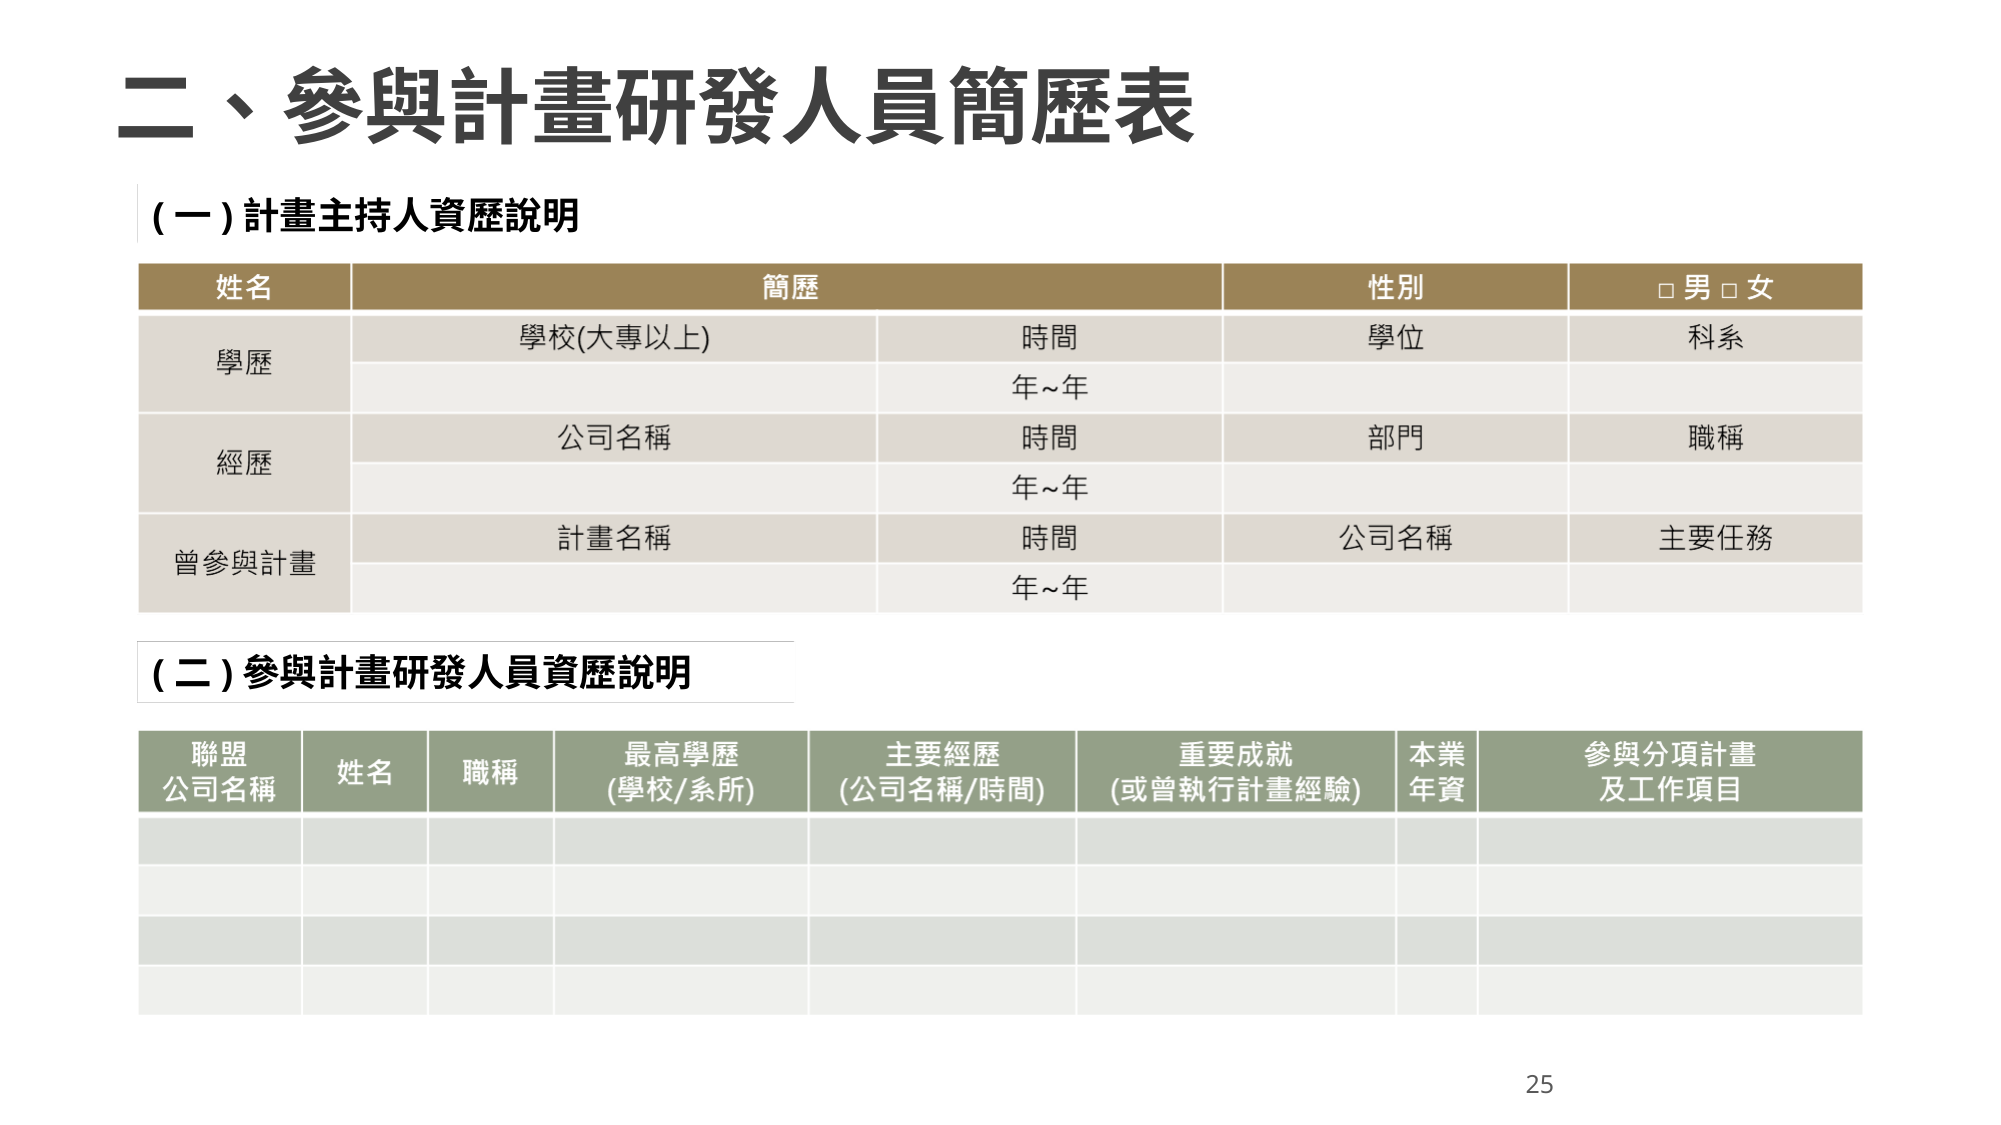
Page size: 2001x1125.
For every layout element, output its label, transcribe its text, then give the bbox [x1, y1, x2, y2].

picture [137, 260, 1864, 623]
title 二、參與計畫研發人員簡歷表 [99, 56, 1900, 166]
text_box (二)參與計畫研發人員資歷說明 [137, 641, 796, 703]
picture [137, 728, 1864, 1016]
text_box <編號> [1510, 1061, 1961, 1097]
text_box (一)計畫主持人資歷說明 [137, 184, 633, 245]
